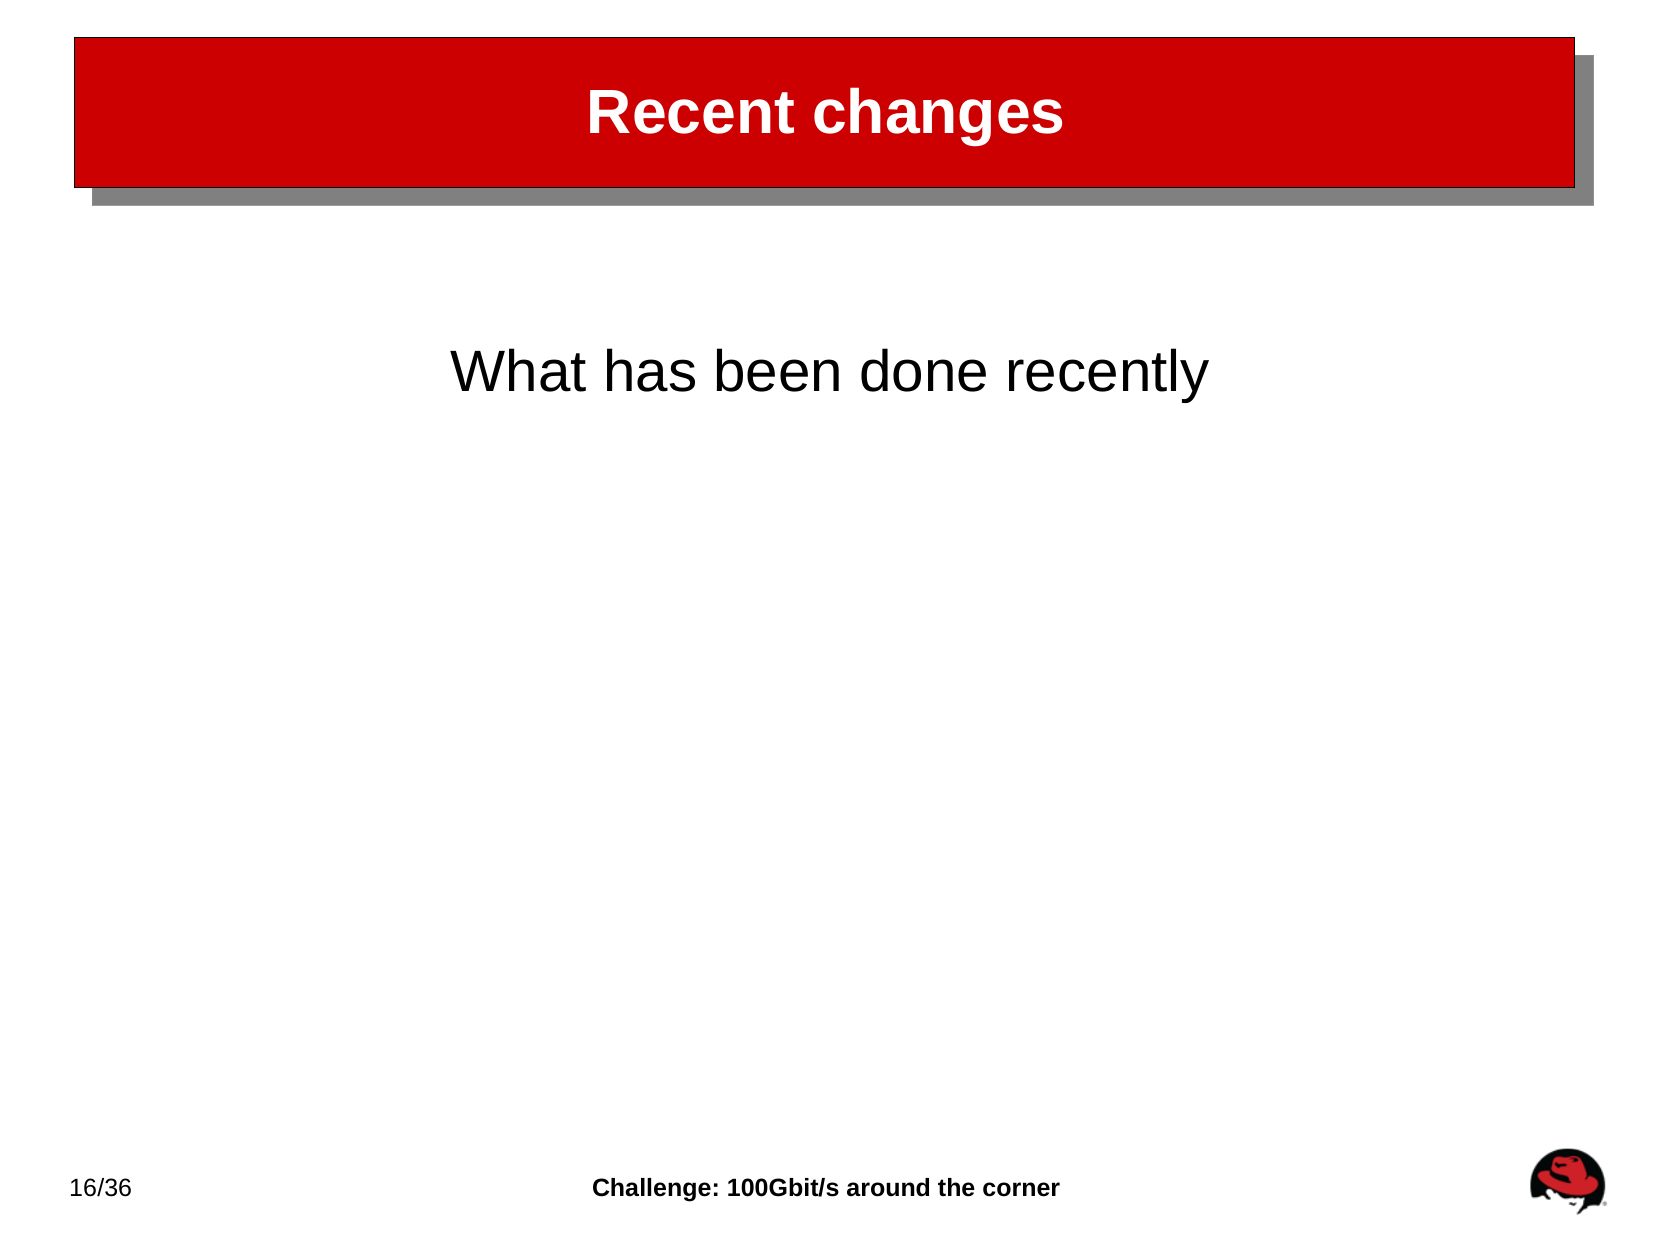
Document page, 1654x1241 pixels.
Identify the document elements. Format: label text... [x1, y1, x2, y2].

list What has been done recently [86, 244, 1575, 1039]
title Recent changes [82, 37, 1571, 188]
picture [1529, 1146, 1613, 1224]
